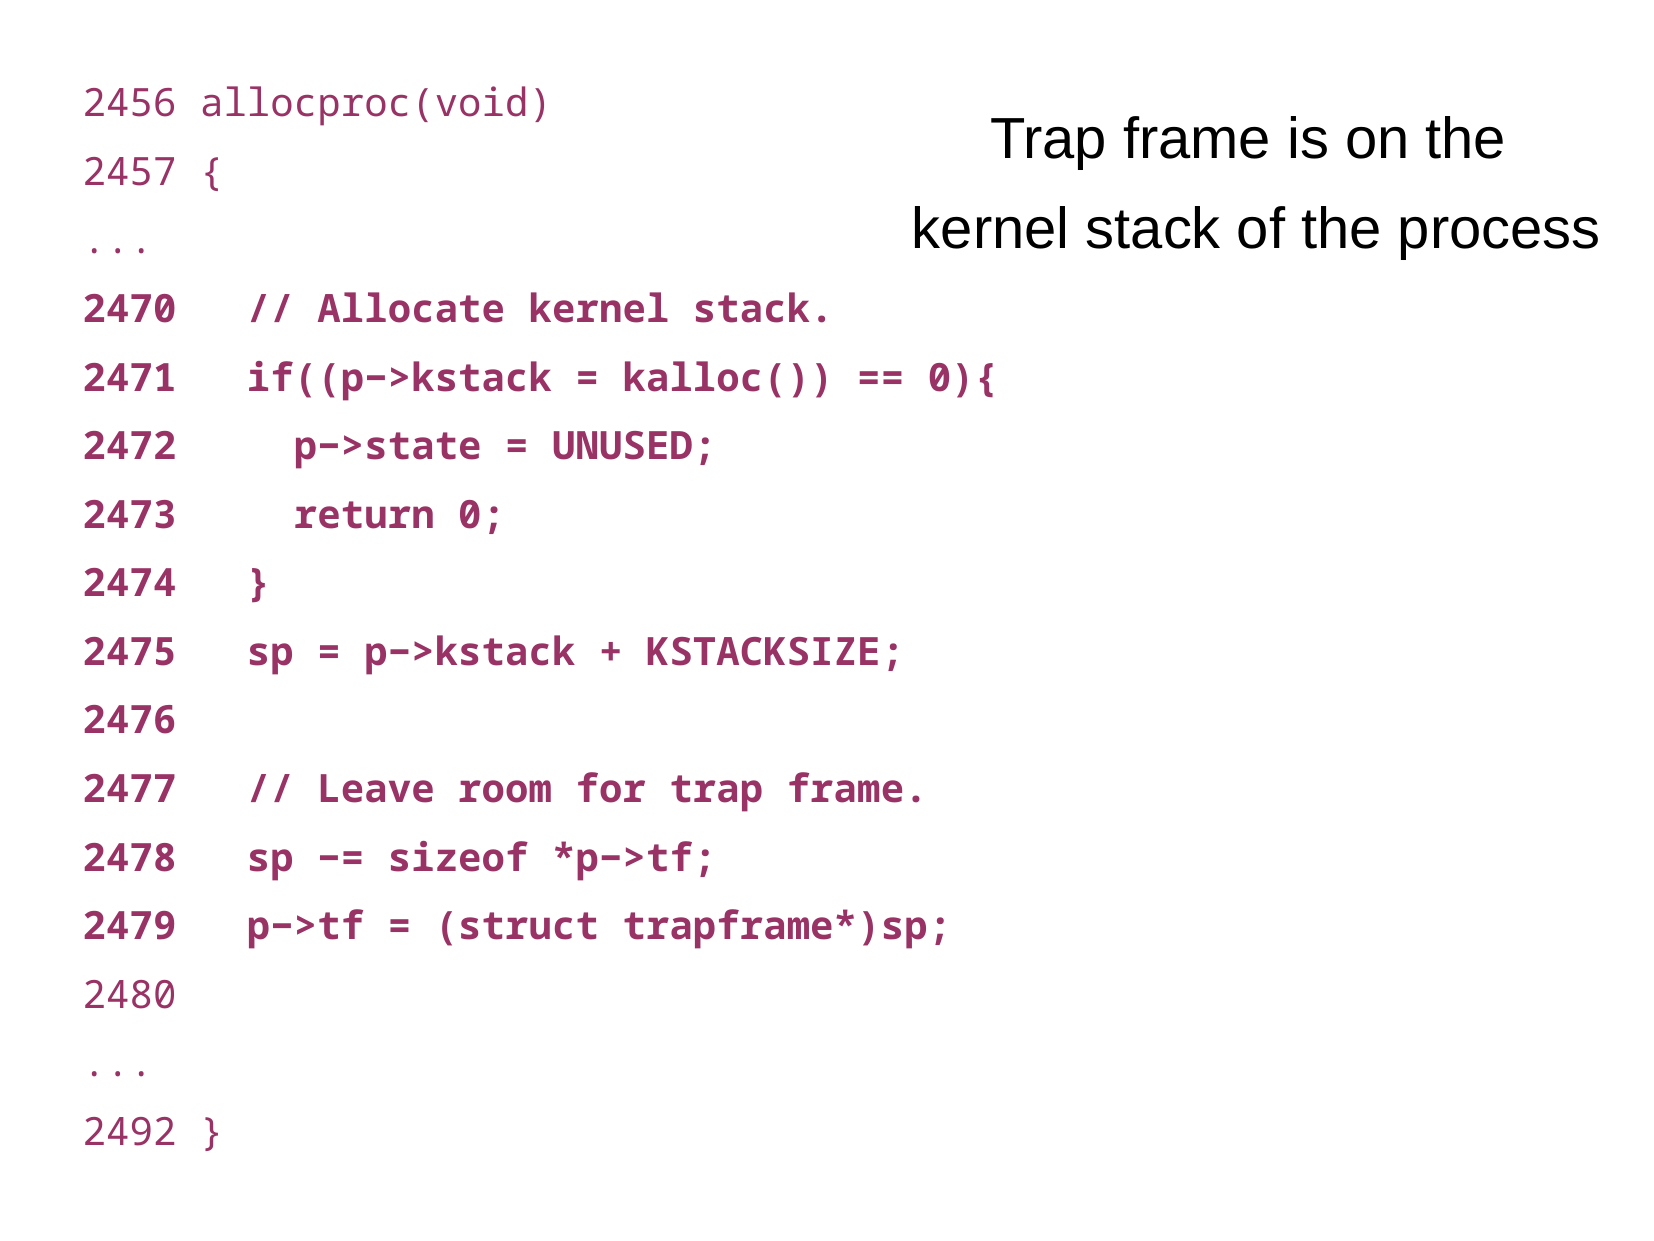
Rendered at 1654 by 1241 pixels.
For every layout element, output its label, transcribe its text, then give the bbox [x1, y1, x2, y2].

list Trap frame is on the kernel stack of the process [900, 105, 1613, 301]
list 2456 allocproc(void) 2457 { ... 2470 // Allocate kernel stack. 2471 if((p−>kstack = kalloc()) == 0){ 2472 p−>state = UNUSED; 2473 return 0; 2474 } 2475 sp = p−>kstack + KSTACKSIZE; 2476 2477 // Leave room for trap frame. 2478 sp −= sizeof *p−>tf; 2479 p−>tf = (struct trapframe*)sp; 2480 ... 2492 } [82, 75, 1463, 1163]
